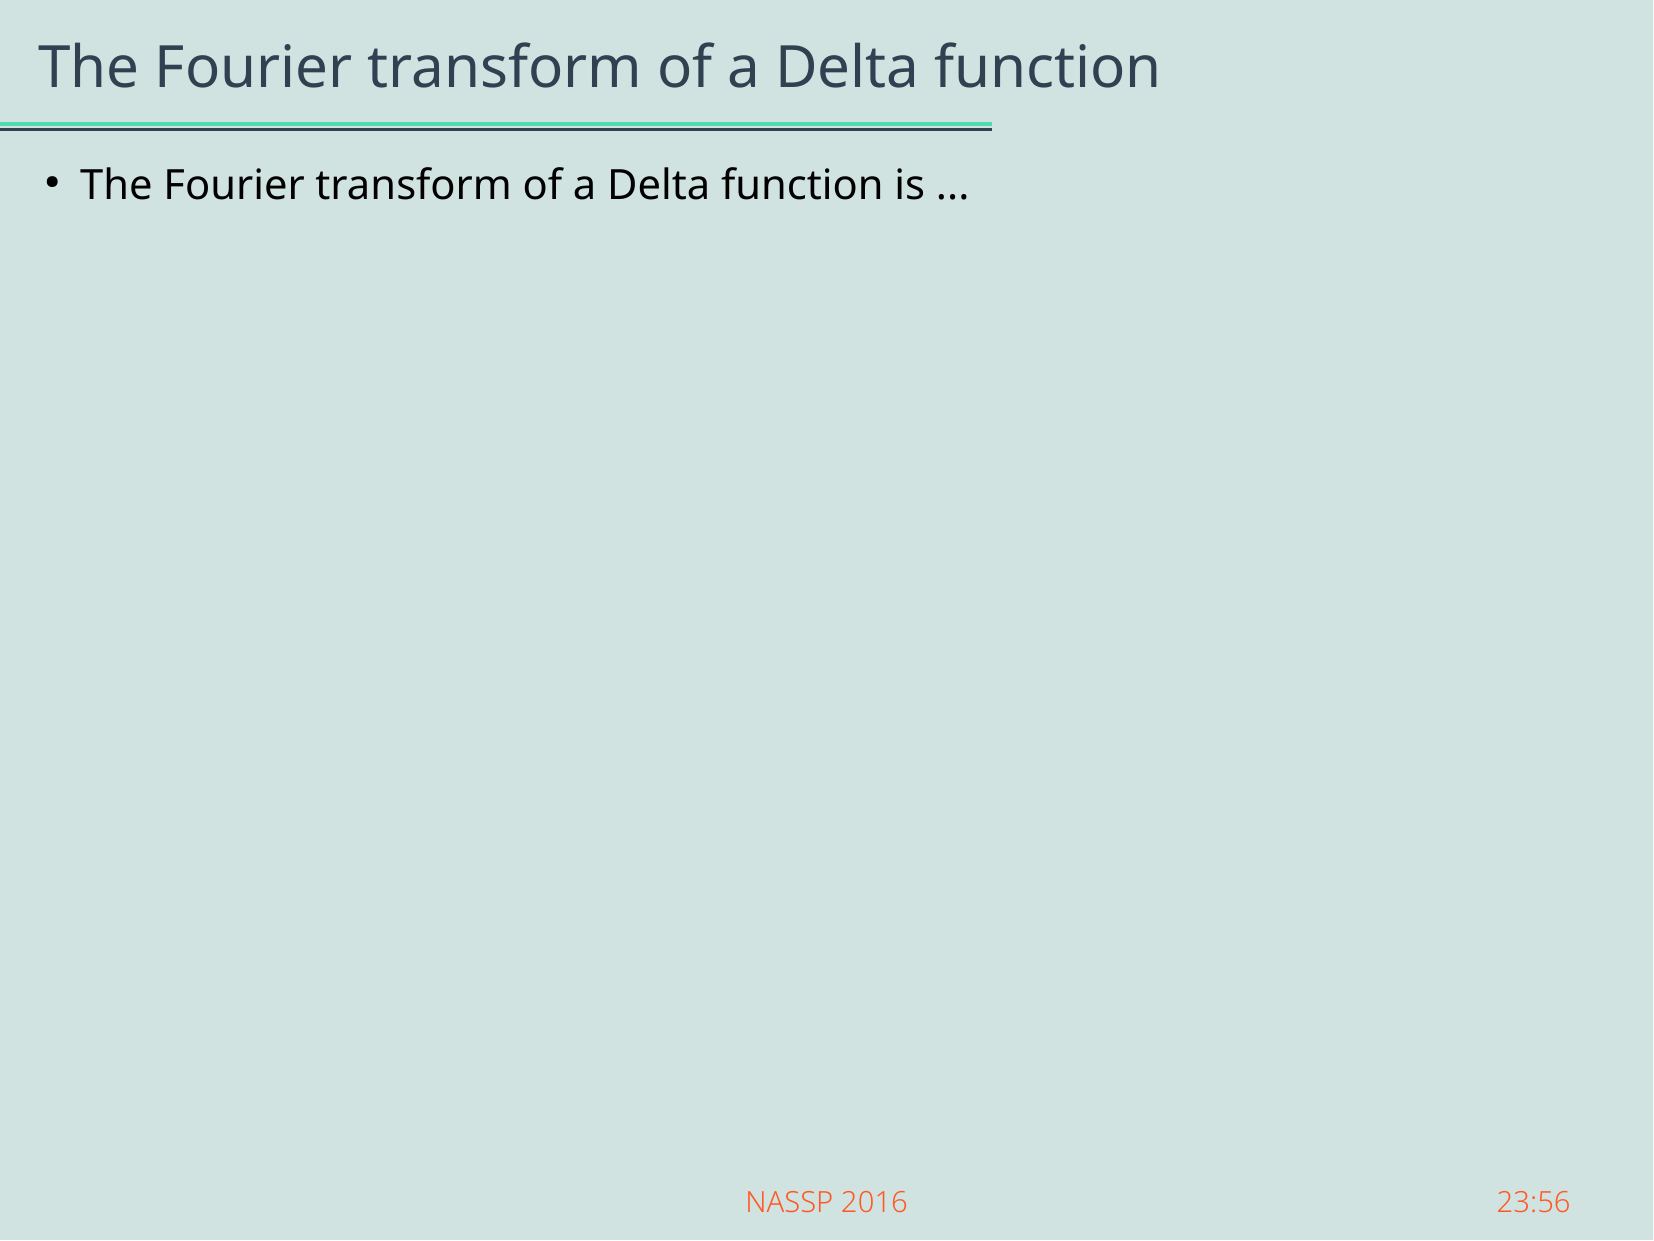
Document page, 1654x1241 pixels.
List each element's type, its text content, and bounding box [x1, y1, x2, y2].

text_box The Fourier transform of a Delta function [23, 17, 1347, 103]
text_box The Fourier transform of a Delta function is ... [30, 147, 1637, 1170]
